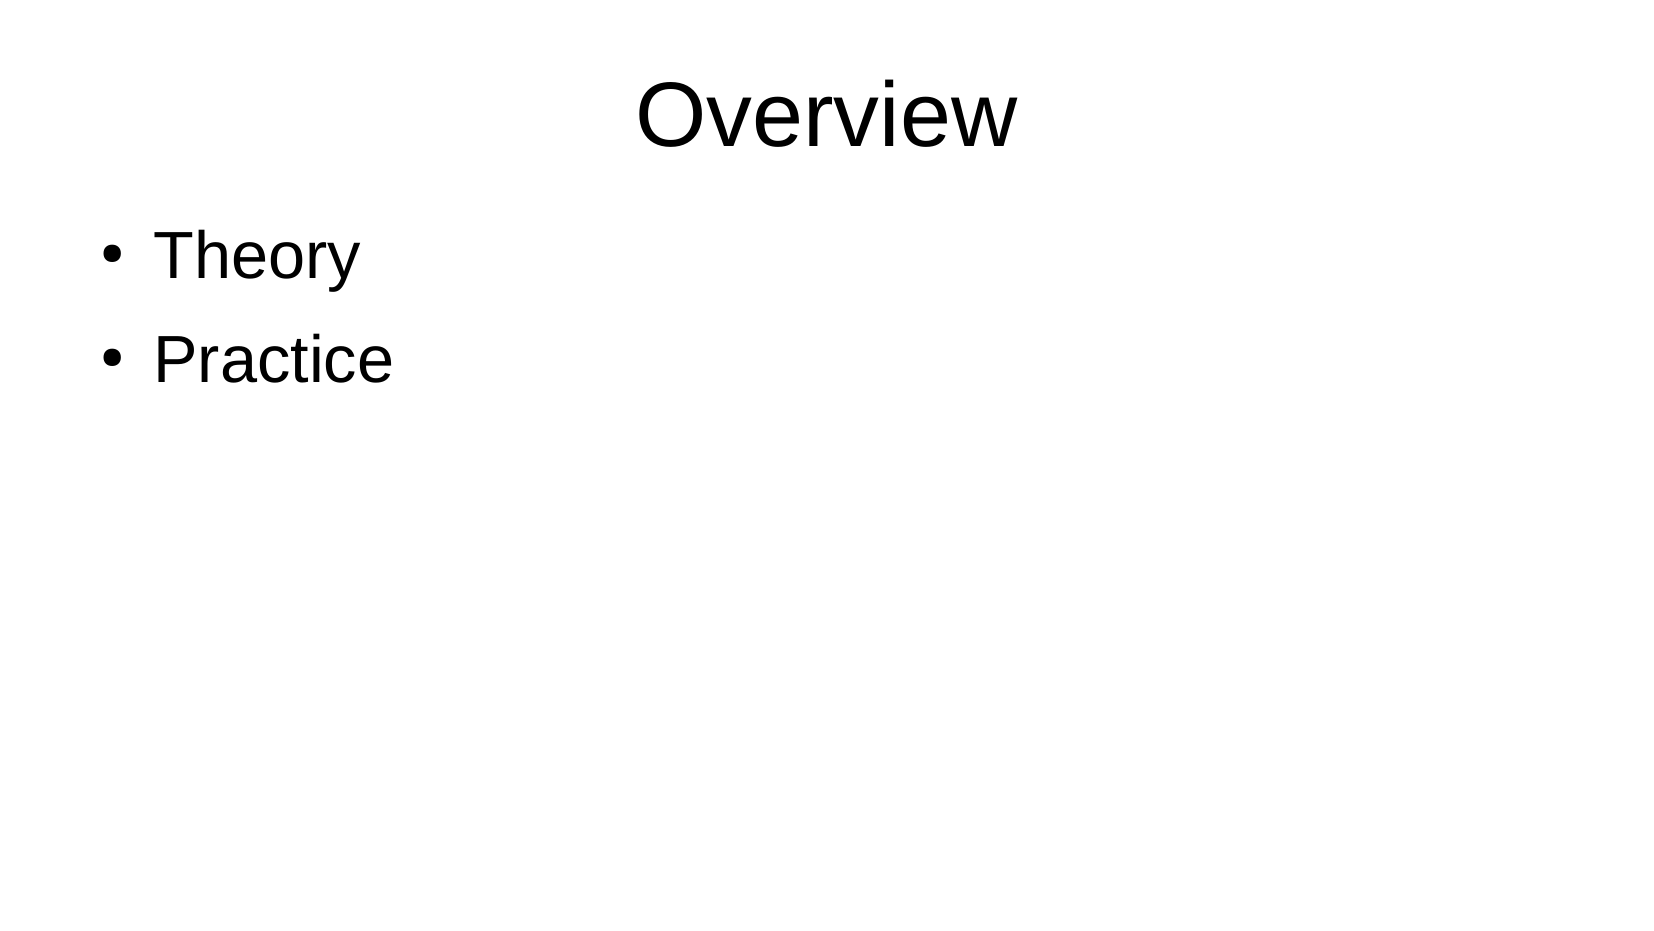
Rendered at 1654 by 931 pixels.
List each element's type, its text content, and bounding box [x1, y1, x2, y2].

title Overview [82, 37, 1571, 193]
list Theory Practice [82, 217, 1571, 758]
